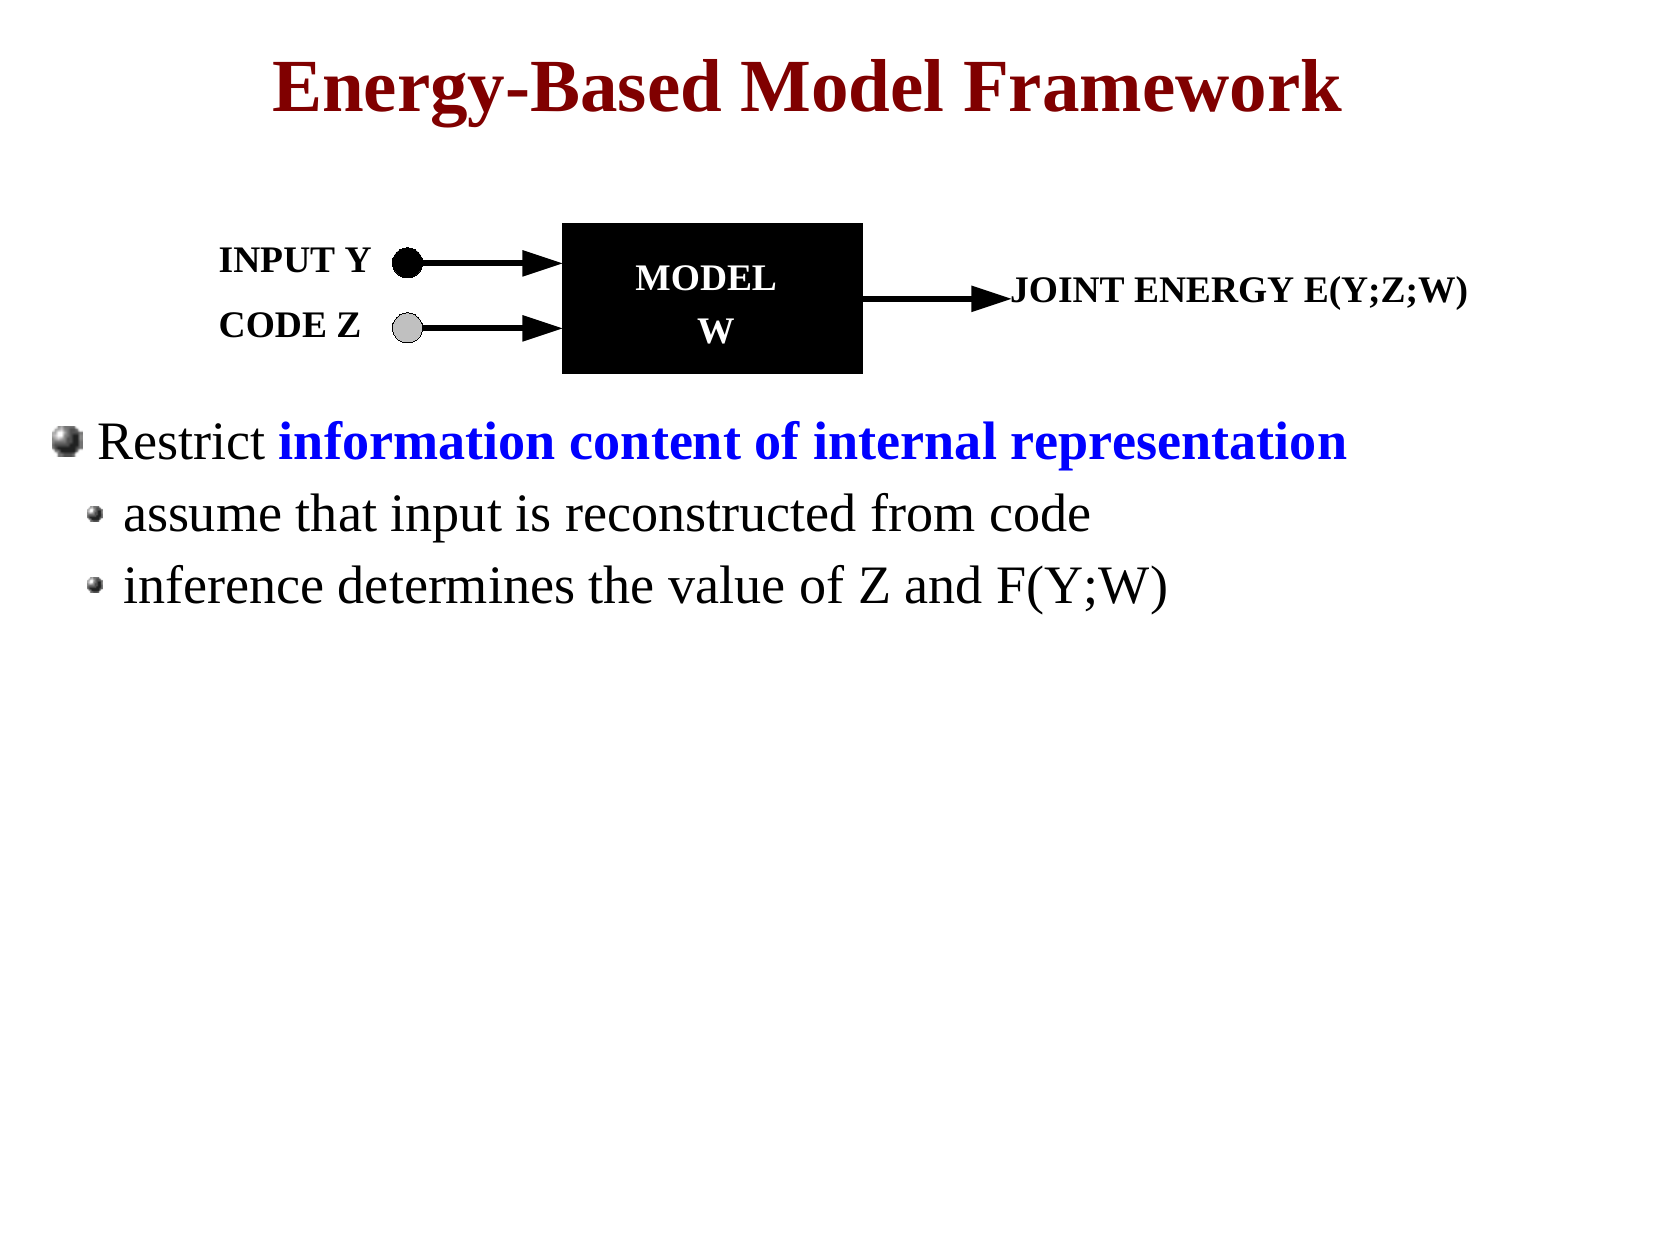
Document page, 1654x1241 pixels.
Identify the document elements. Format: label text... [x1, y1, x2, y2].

text_box Energy-Based Model Framework [60, 44, 1574, 143]
text_box [407, 247, 423, 278]
text_box MODEL W [590, 257, 841, 368]
text_box JOINT ENERGY E(Y;Z;W) [1010, 268, 1613, 319]
text_box CODE Z [218, 304, 407, 354]
text_box [562, 223, 863, 374]
text_box [407, 312, 423, 343]
text_box Restrict information content of internal representation assume that input is reconstructed from code inference determines the value of Z and F(Y;W) [16, 411, 1642, 820]
text_box INPUT Y [218, 239, 407, 289]
